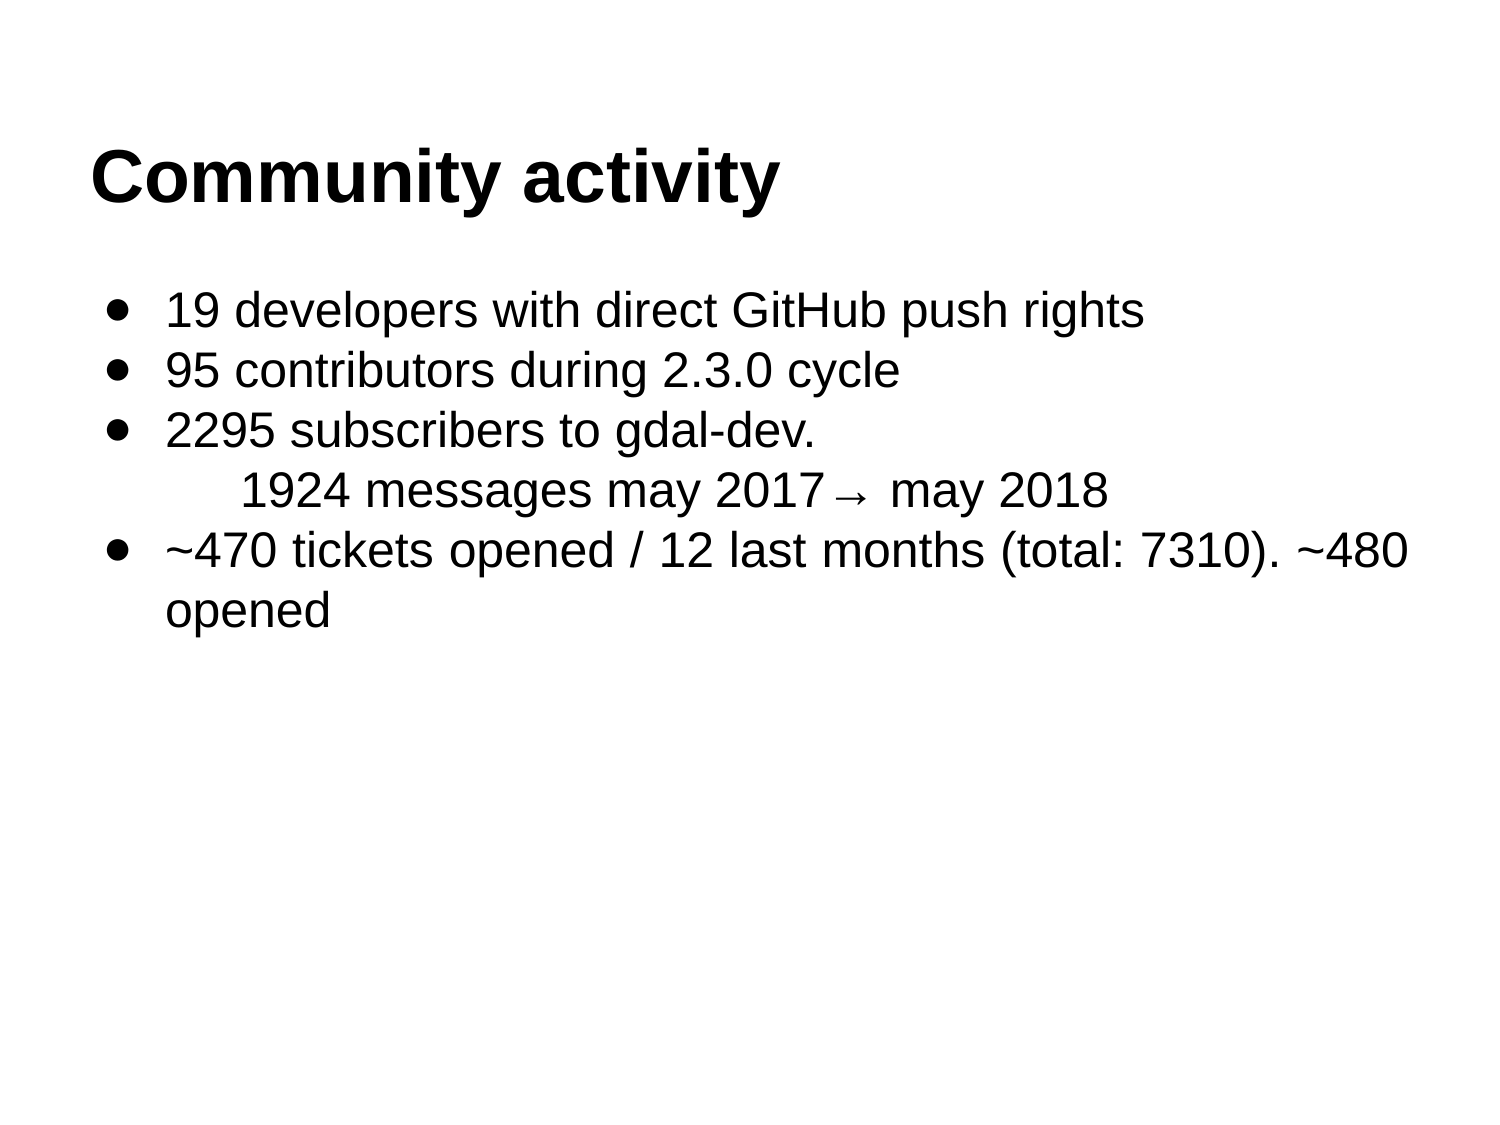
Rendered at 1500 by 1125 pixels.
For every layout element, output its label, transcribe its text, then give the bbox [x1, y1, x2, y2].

list 19 developers with direct GitHub push rights 95 contributors during 2.3.0 cycle 2295 subscribers to gdal-dev. 1924 messages may 2017→ may 2018 ~470 tickets opened / 12 last months (total: 7310). ~480 opened [75, 262, 1425, 1078]
title Community activity [75, 45, 1425, 233]
